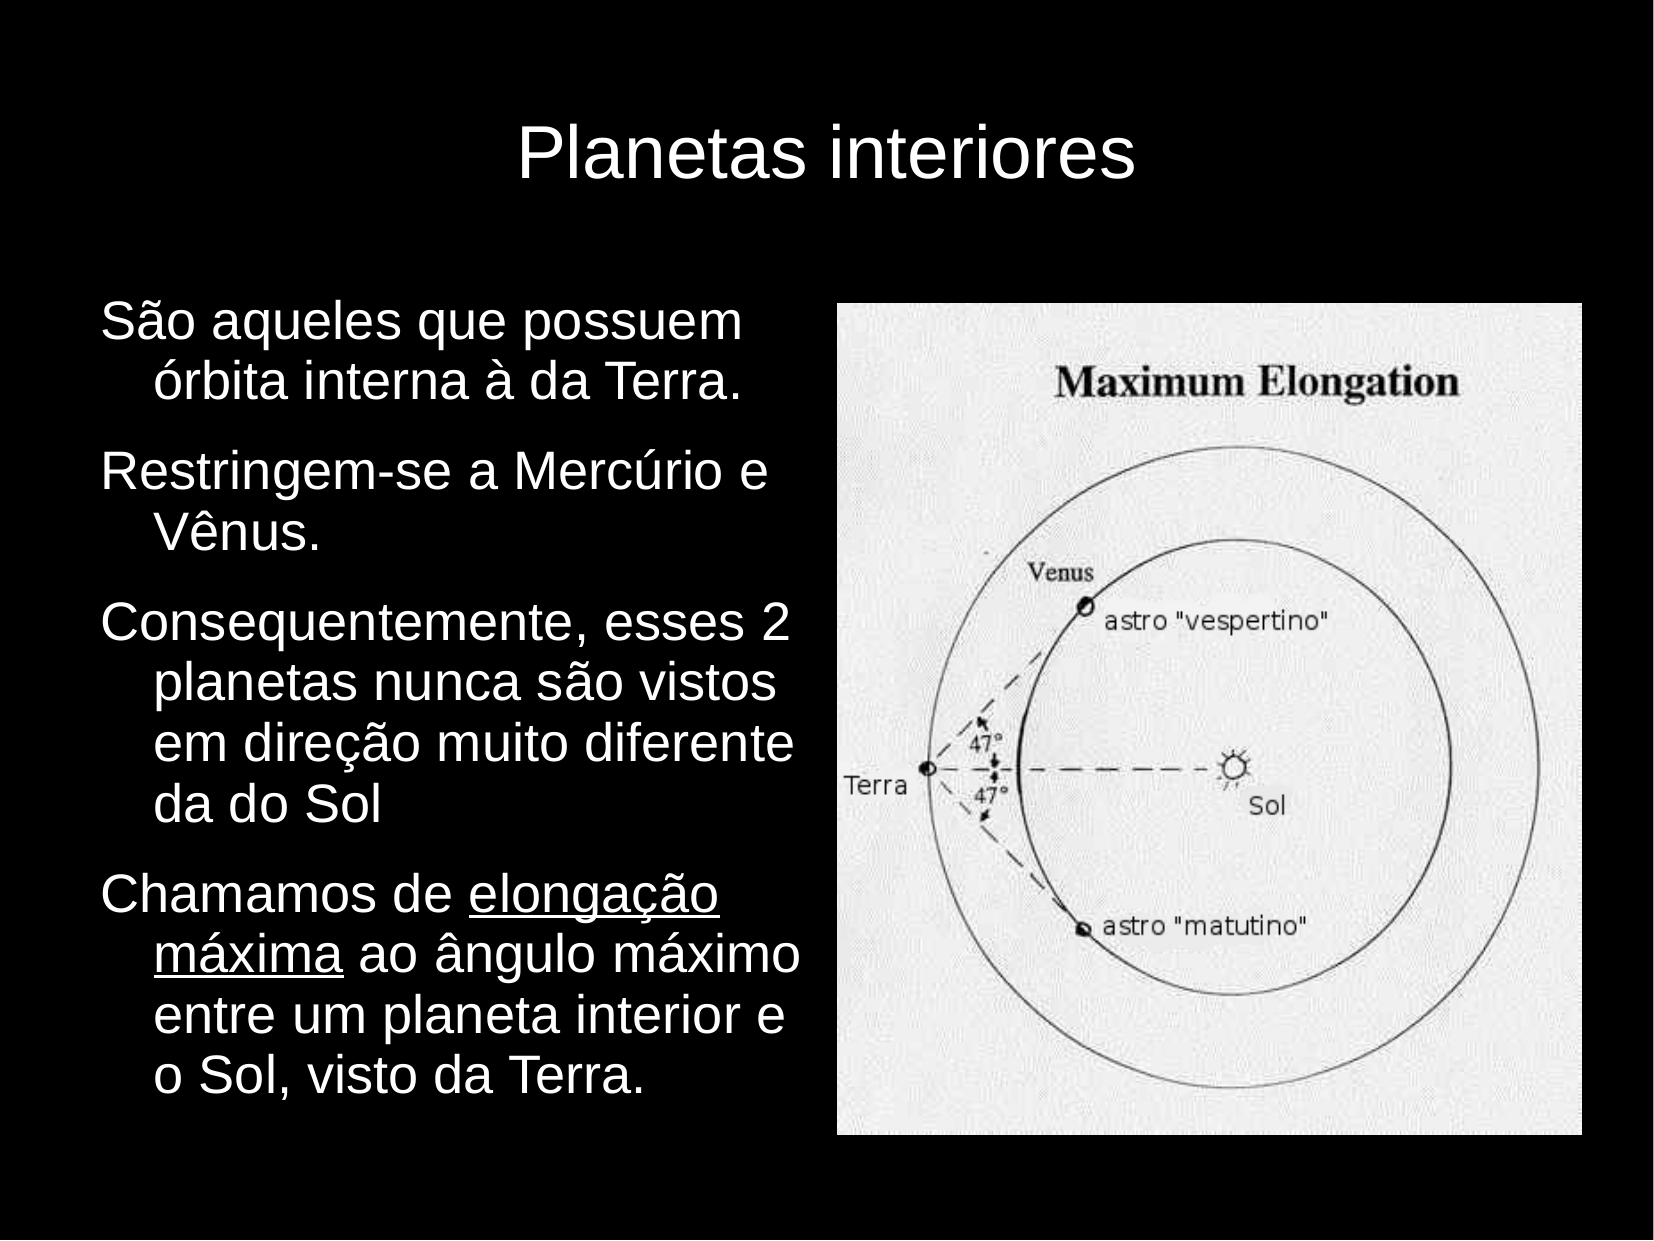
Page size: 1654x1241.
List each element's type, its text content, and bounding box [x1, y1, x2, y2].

picture [837, 303, 1582, 1136]
list São aqueles que possuem órbita interna à da Terra. Restringem-se a Mercúrio e Vênus. Consequentemente, esses 2 planetas nunca são vistos em direção muito diferente da do Sol Chamamos de elongação máxima ao ângulo máximo entre um planeta interior e o Sol, visto da Terra. [82, 290, 809, 1187]
title Planetas interiores [82, 49, 1571, 257]
